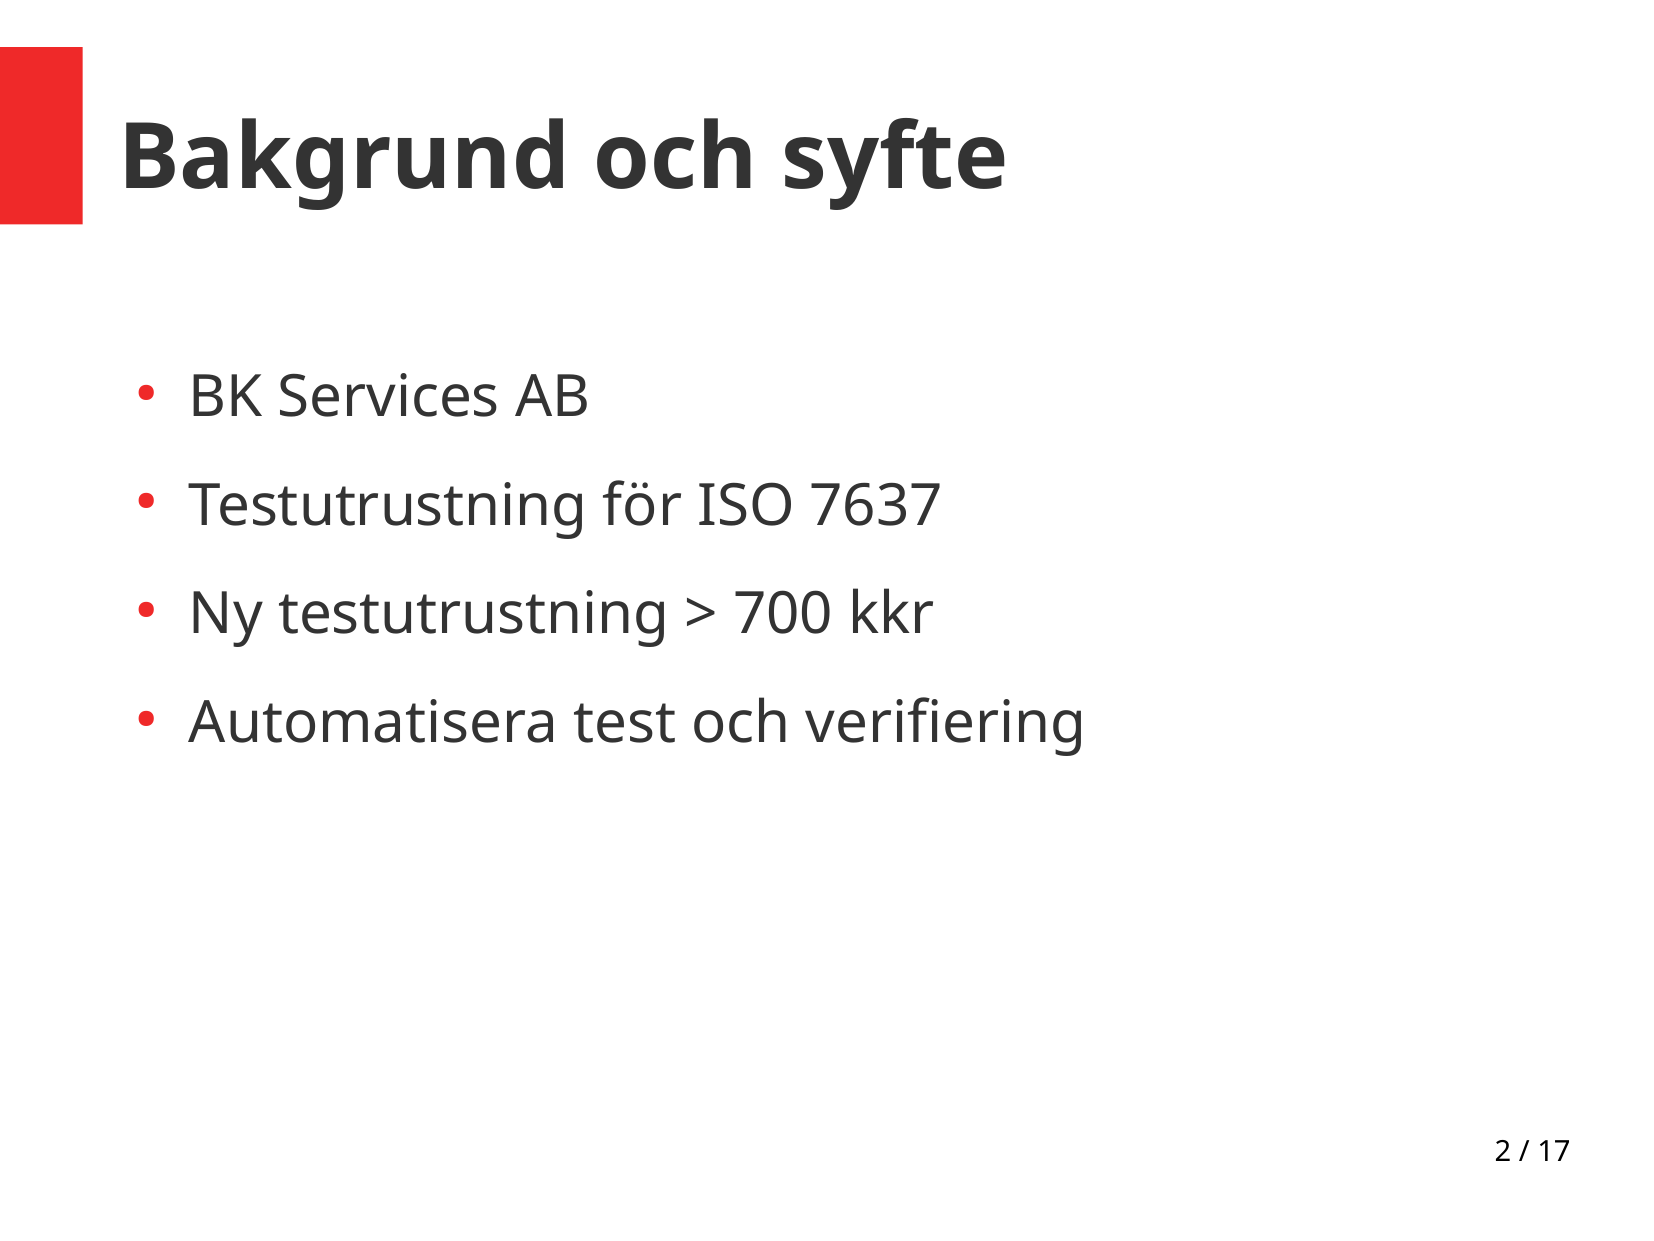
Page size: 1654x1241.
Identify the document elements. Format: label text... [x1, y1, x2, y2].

list BK Services AB Testutrustning för ISO 7637 Ny testutrustning > 700 kkr Automatisera test och verifiering [118, 354, 1536, 1074]
title Bakgrund och syfte [118, 49, 1571, 257]
